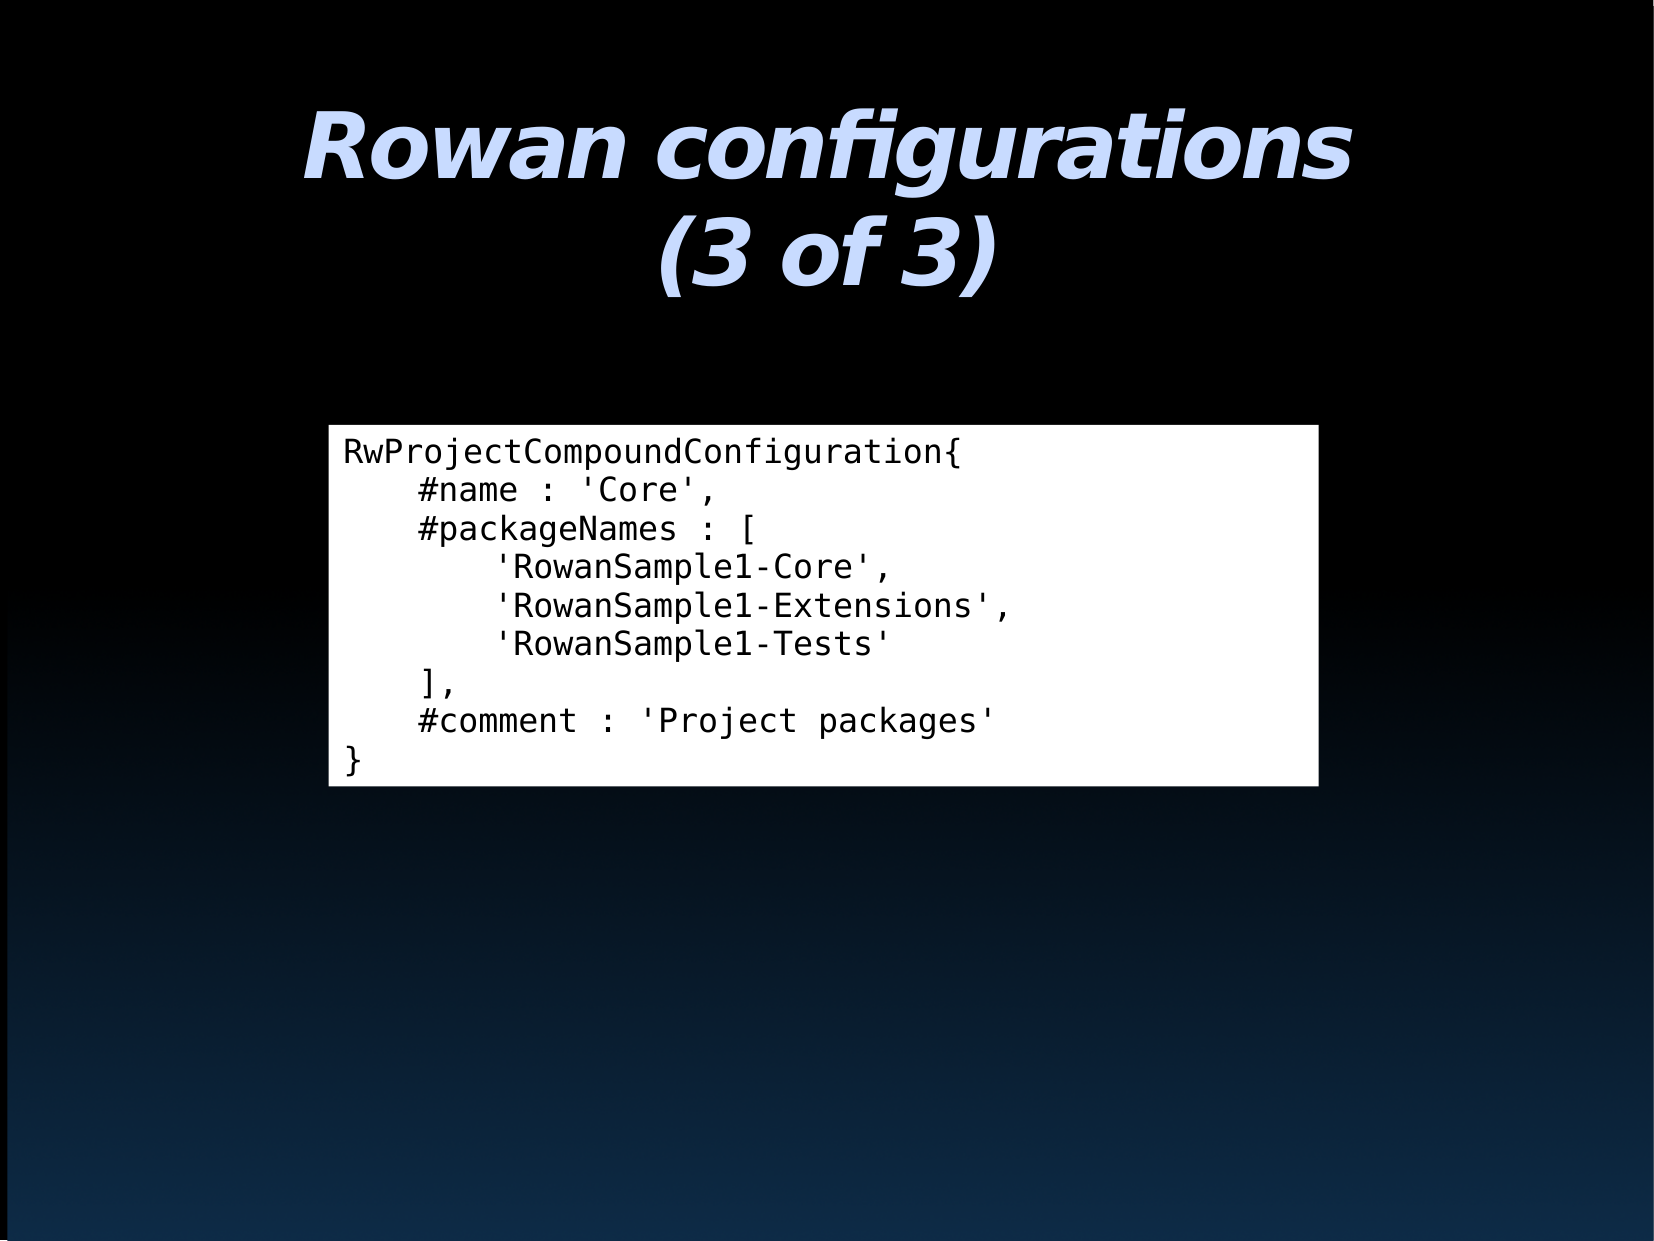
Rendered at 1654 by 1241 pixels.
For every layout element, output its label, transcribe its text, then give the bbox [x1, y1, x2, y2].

title Rowan configurations (3 of 3) [82, 93, 1576, 308]
picture [7, 6, 1654, 1241]
text_box RwProjectCompoundConfiguration{ #name : 'Core', #packageNames : [ 'RowanSample1-Core', 'RowanSample1-Extensions', 'RowanSample1-Tests' ], #comment : 'Project packages' } [328, 424, 1319, 787]
